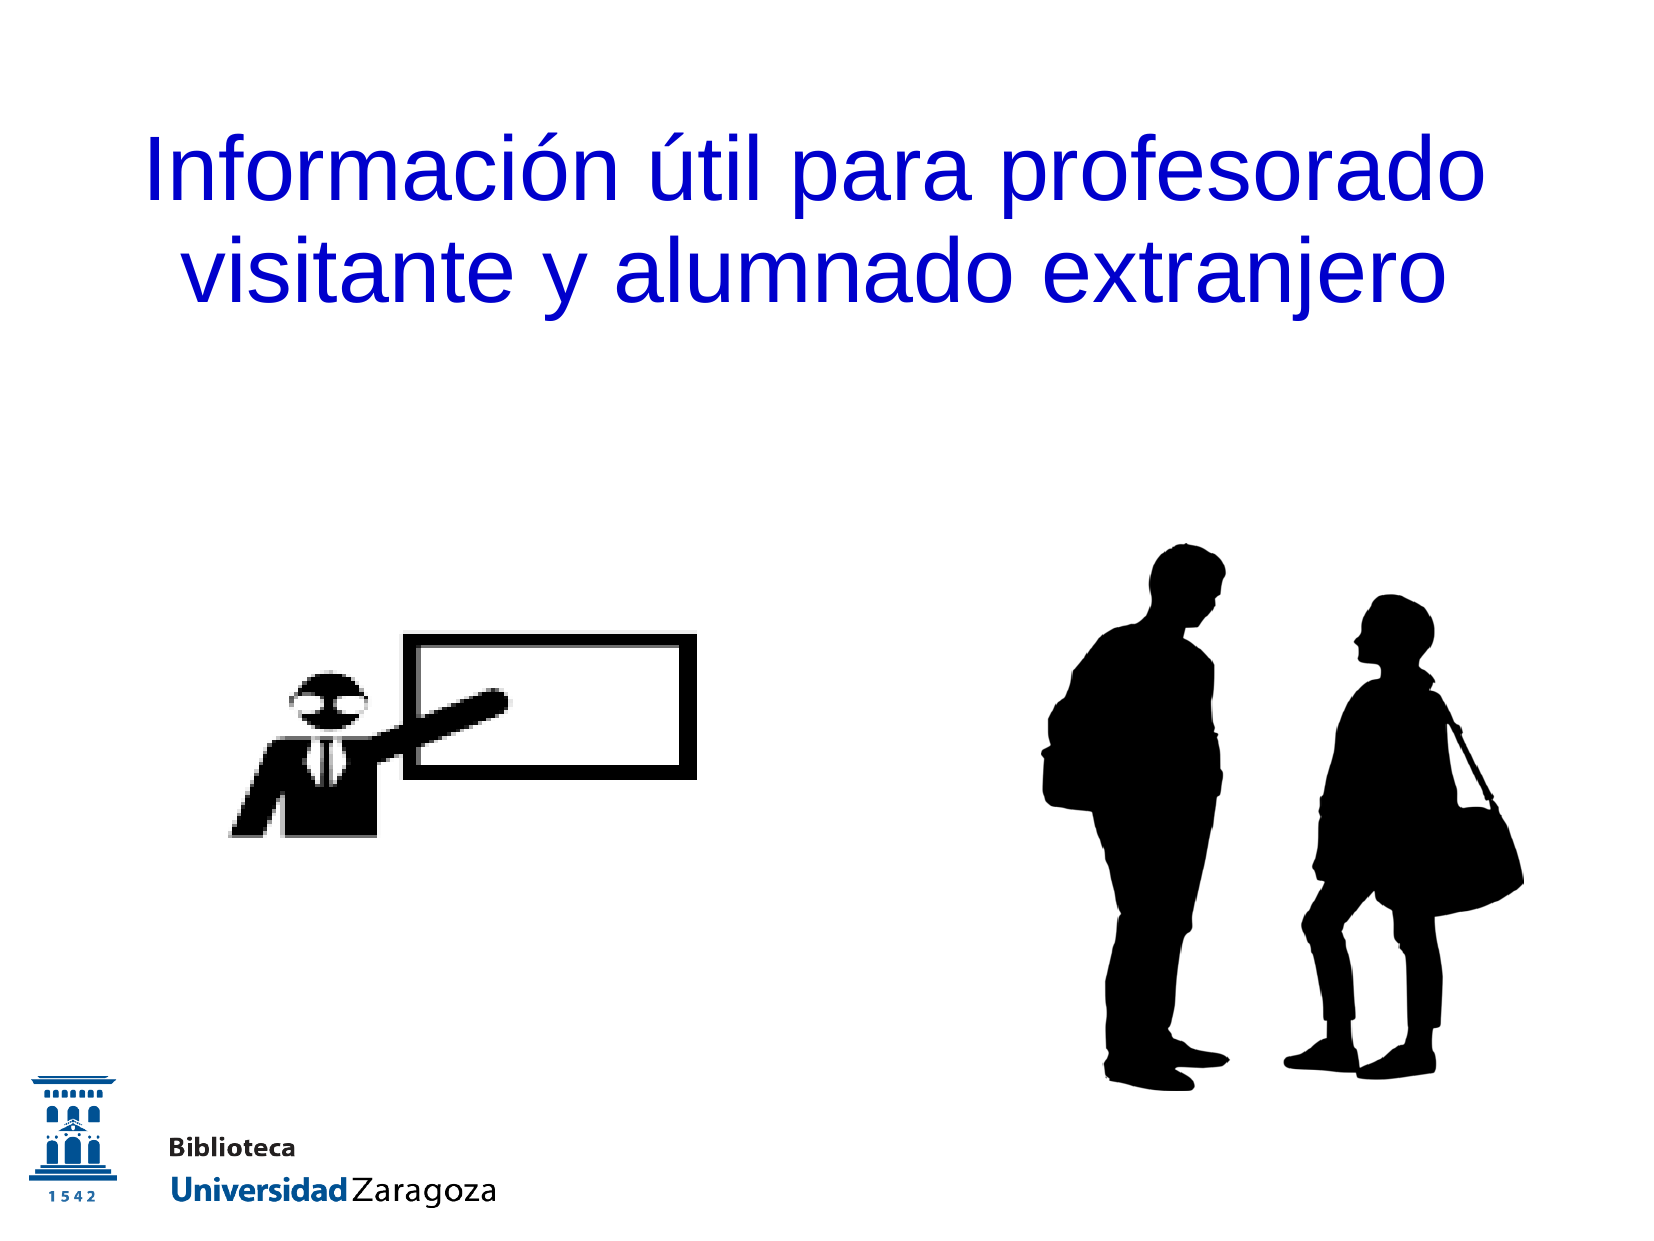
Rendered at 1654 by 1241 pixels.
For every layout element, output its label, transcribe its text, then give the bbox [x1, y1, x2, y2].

picture [224, 539, 697, 934]
title Información útil para profesorado visitante y alumnado extranjero [71, 122, 1560, 532]
picture [29, 1076, 495, 1208]
picture [1041, 543, 1524, 1091]
